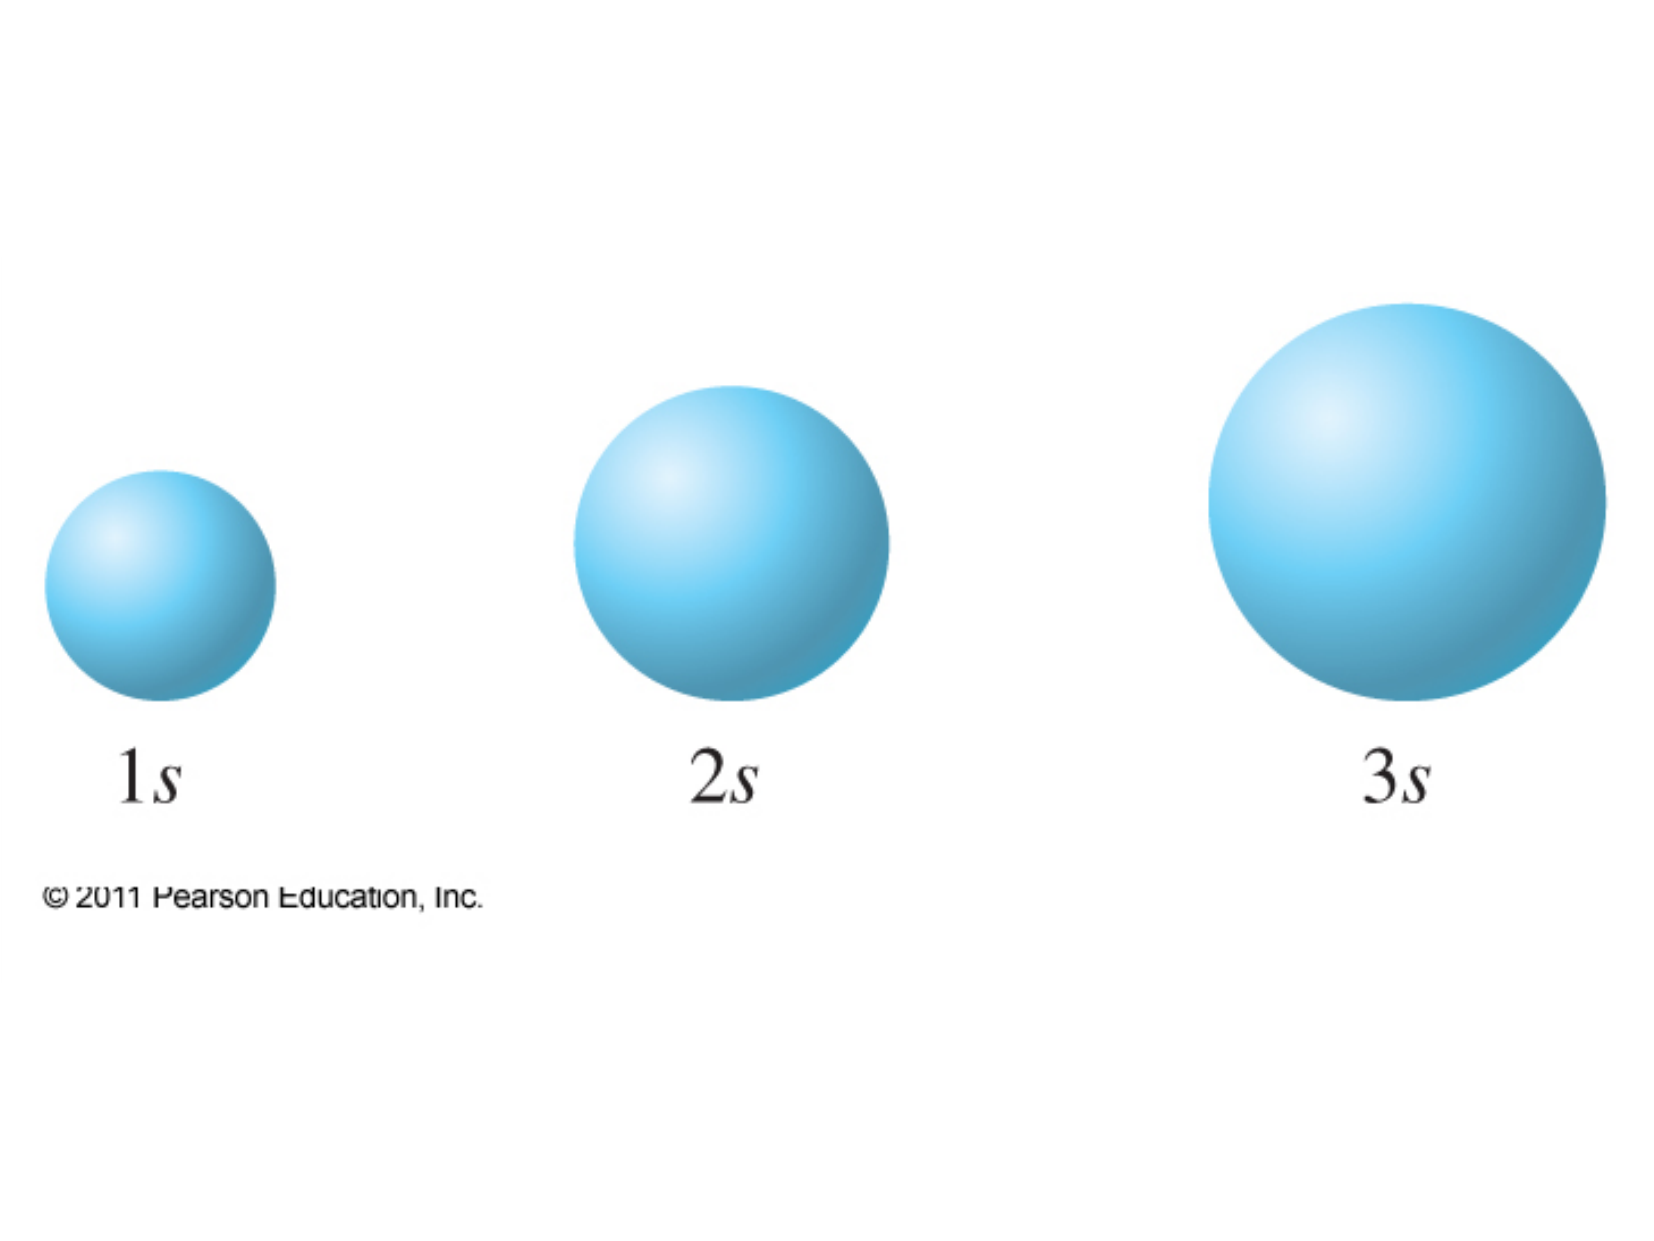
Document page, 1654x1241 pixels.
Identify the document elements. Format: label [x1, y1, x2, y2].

picture [0, 257, 1654, 984]
